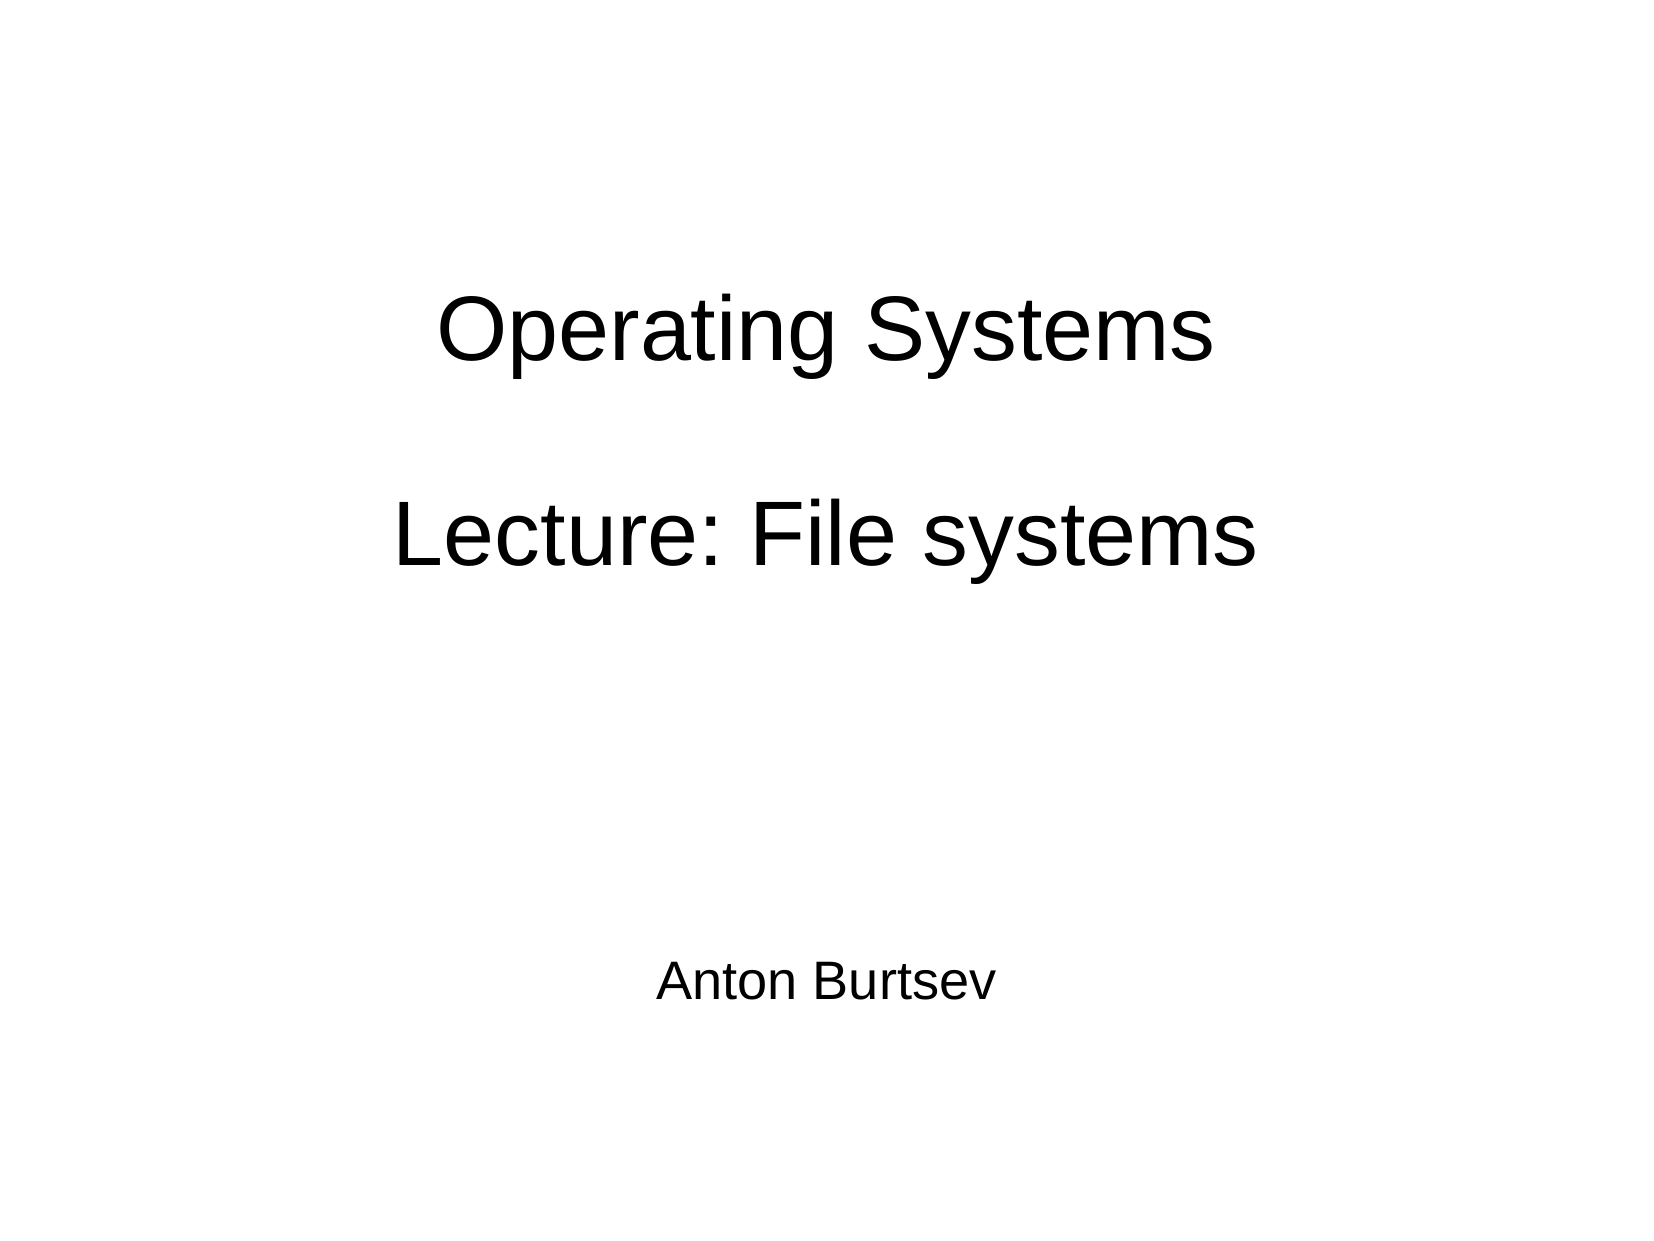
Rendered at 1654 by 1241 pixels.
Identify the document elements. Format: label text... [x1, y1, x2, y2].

subtitle Anton Burtsev [82, 637, 1571, 1109]
title Operating Systems Lecture: File systems [82, 113, 1571, 637]
